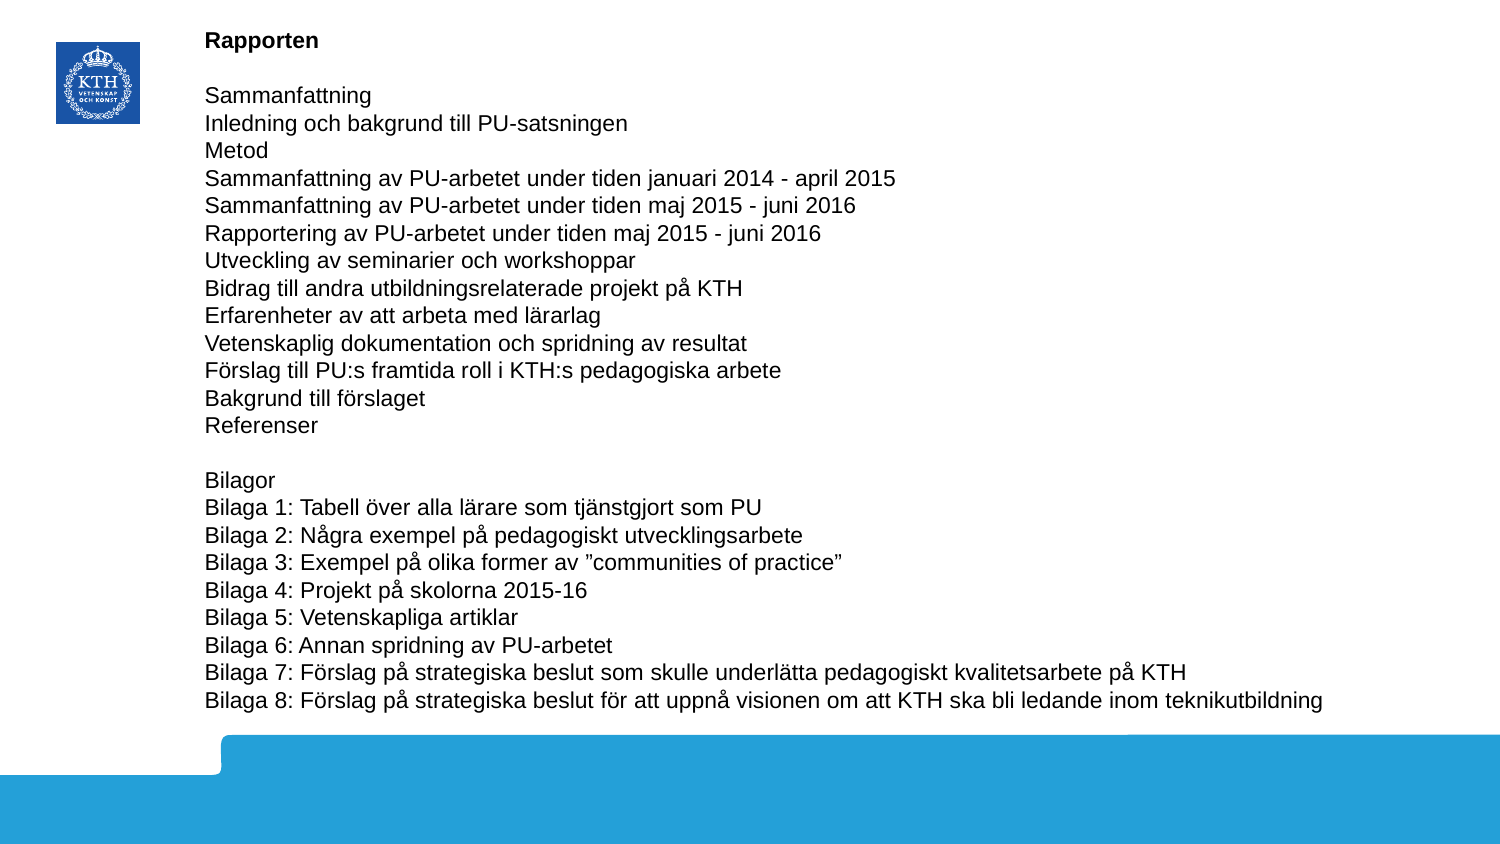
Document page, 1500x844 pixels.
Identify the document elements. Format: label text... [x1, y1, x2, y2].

text_box Rapporten Sammanfattning Inledning och bakgrund till PU-satsningen Metod Sammanfattning av PU-arbetet under tiden januari 2014 - april 2015 Sammanfattning av PU-arbetet under tiden maj 2015 - juni 2016 Rapportering av PU-arbetet under tiden maj 2015 - juni 2016 Utveckling av seminarier och workshoppar Bidrag till andra utbildningsrelaterade projekt på KTH Erfarenheter av att arbeta med lärarlag Vetenskaplig dokumentation och spridning av resultat Förslag till PU:s framtida roll i KTH:s pedagogiska arbete Bakgrund till förslaget Referenser Bilagor Bilaga 1: Tabell över alla lärare som tjänstgjort som PU Bilaga 2: Några exempel på pedagogiskt utvecklingsarbete Bilaga 3: Exempel på olika former av ”communities of practice” Bilaga 4: Projekt på skolorna 2015-16 Bilaga 5: Vetenskapliga artiklar Bilaga 6: Annan spridning av PU-arbetet Bilaga 7: Förslag på strategiska beslut som skulle underlätta pedagogiskt kvalitetsarbete på KTH Bilaga 8: Förslag på strategiska beslut för att uppnå visionen om att KTH ska bli ledande inom teknikutbildning [189, 18, 1450, 748]
